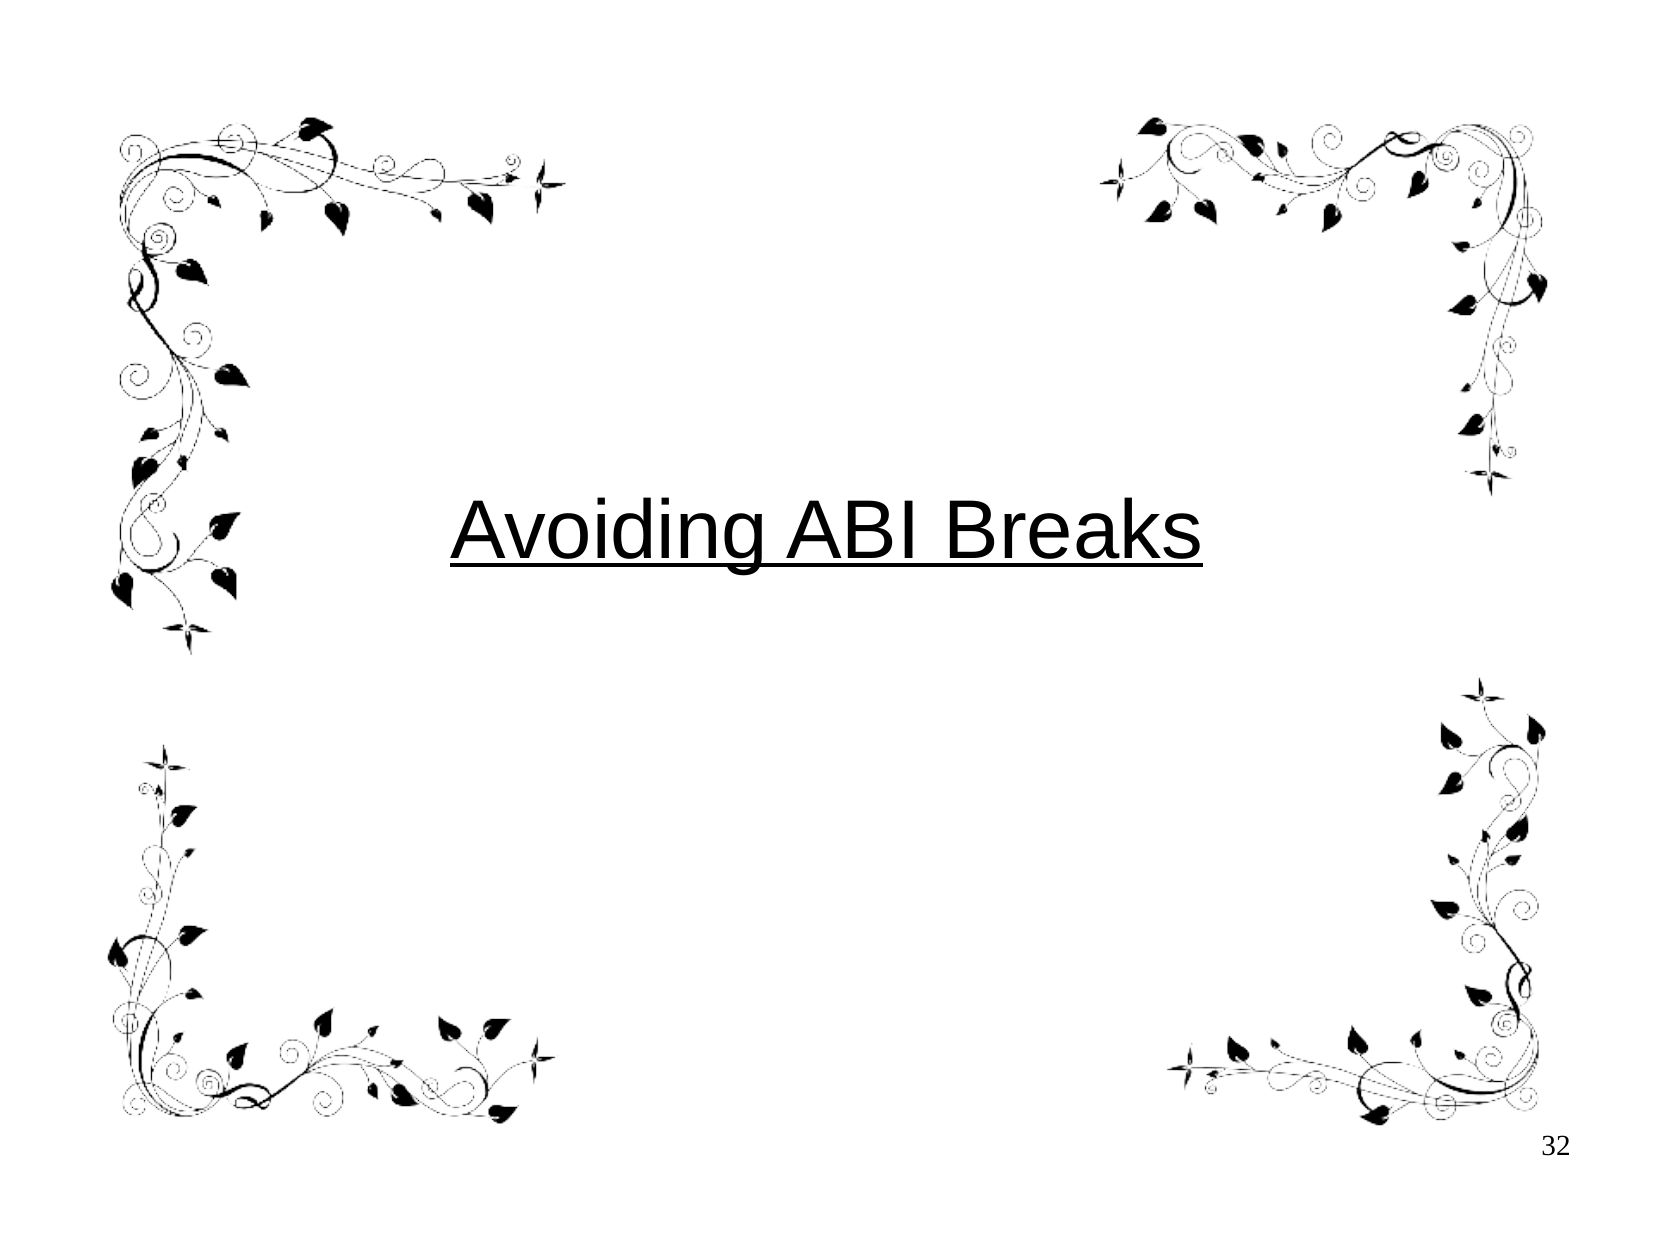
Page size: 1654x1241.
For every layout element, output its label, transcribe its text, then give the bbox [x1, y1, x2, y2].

picture [101, 1010, 1553, 1131]
subtitle Avoiding ABI Breaks [82, 49, 1571, 1010]
